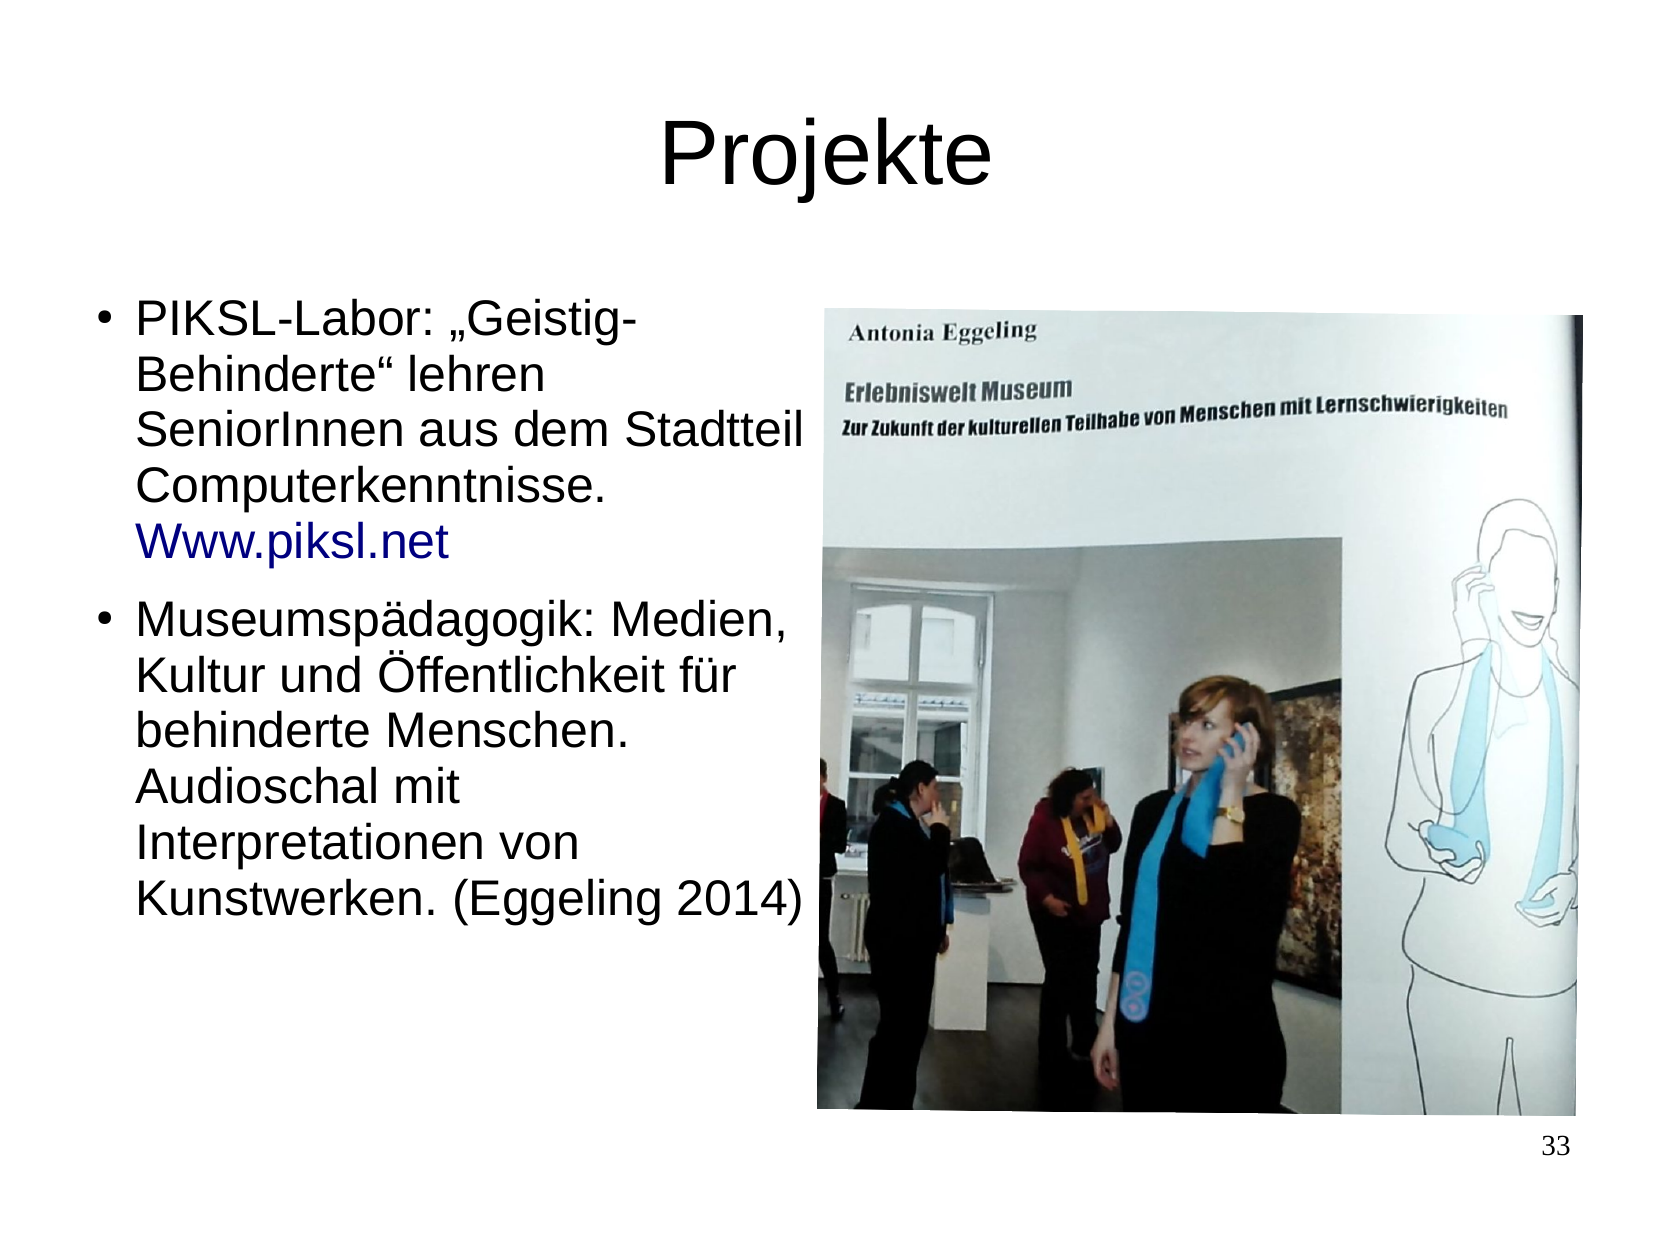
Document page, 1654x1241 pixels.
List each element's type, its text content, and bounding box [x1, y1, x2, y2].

list PIKSL-Labor: „Geistig-Behinderte“ lehren SeniorInnen aus dem Stadtteil Computerkenntnisse. Www.piksl.net Museumspädagogik: Medien, Kultur und Öffentlichkeit für behinderte Menschen. Audioschal mit Interpretationen von Kunstwerken. (Eggeling 2014) [82, 290, 809, 1010]
title Projekte [82, 49, 1571, 257]
picture [816, 307, 1583, 1116]
